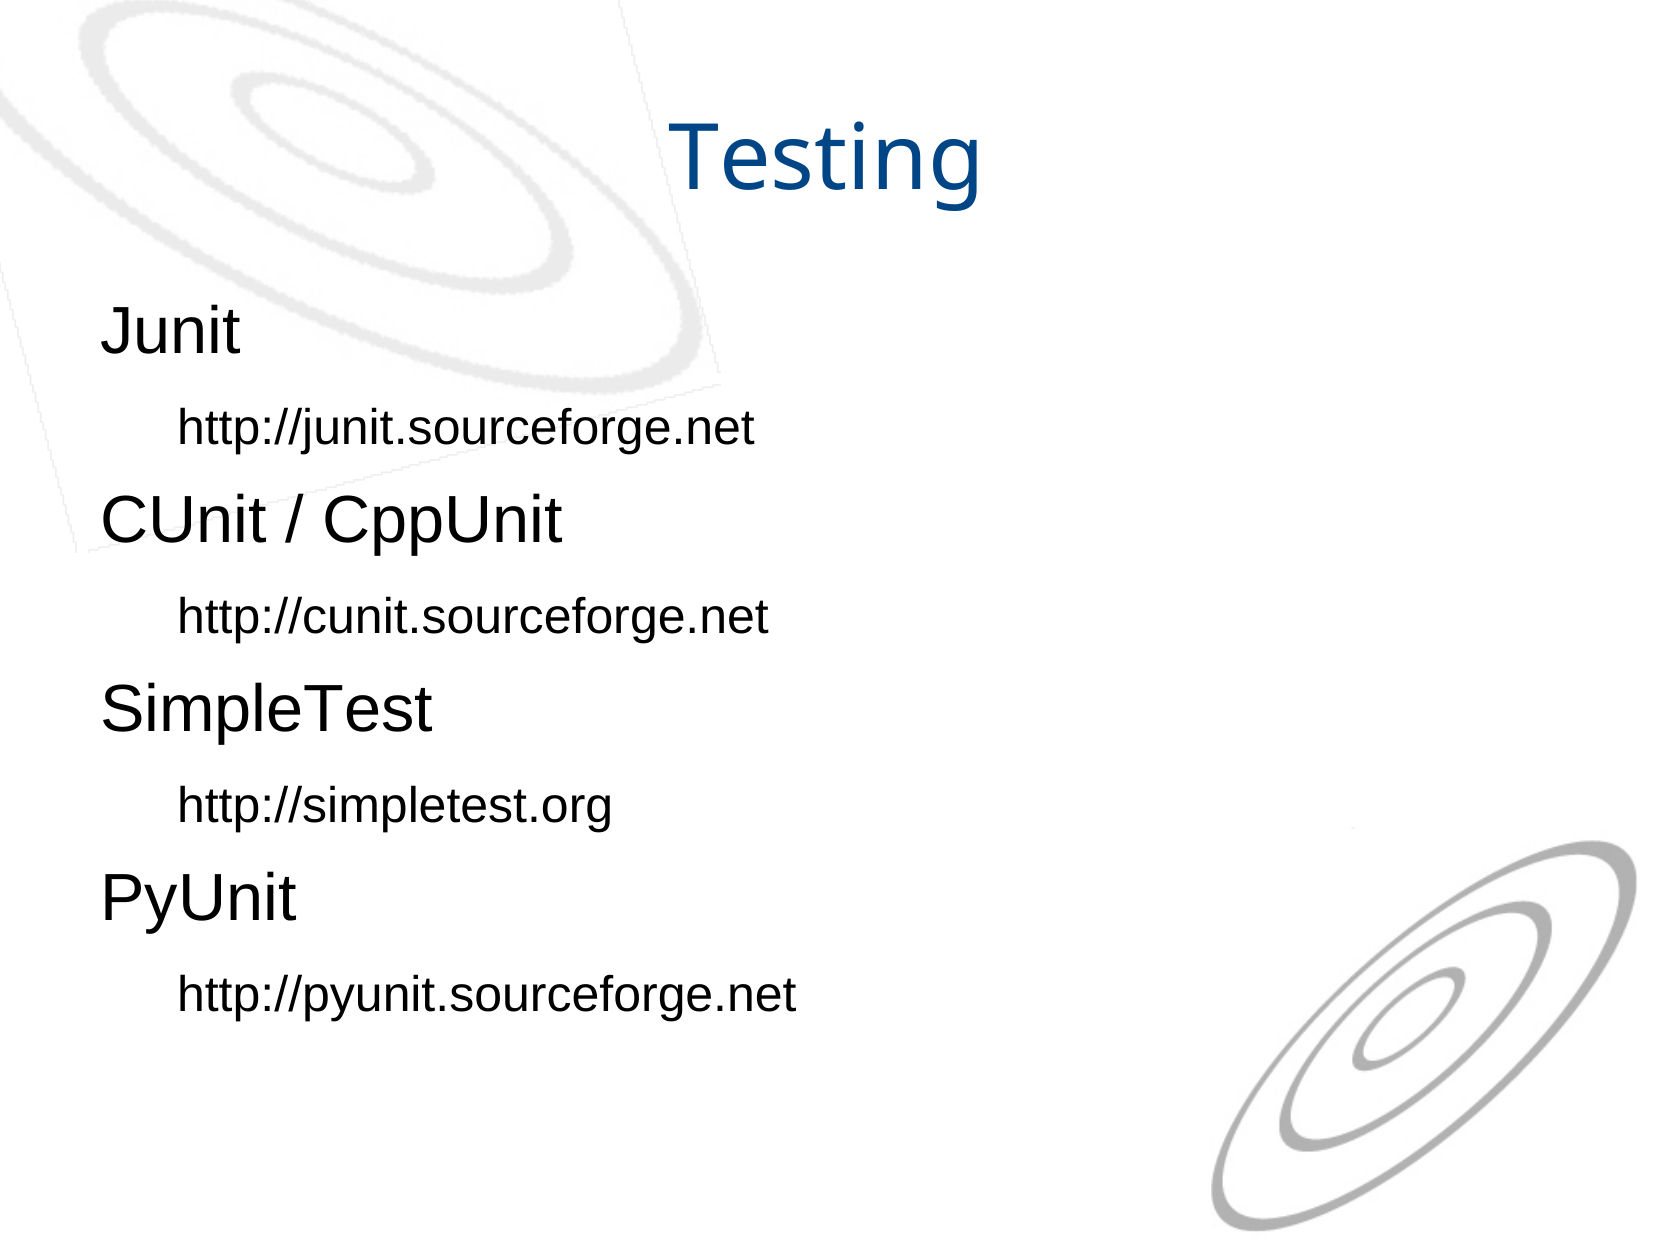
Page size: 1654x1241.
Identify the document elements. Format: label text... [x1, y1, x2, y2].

picture [1210, 826, 1638, 1241]
title Testing [82, 56, 1571, 249]
list Junit http://junit.sourceforge.net CUnit / CppUnit http://cunit.sourceforge.net SimpleTest http://simpletest.org PyUnit http://pyunit.sourceforge.net [82, 290, 1571, 1094]
